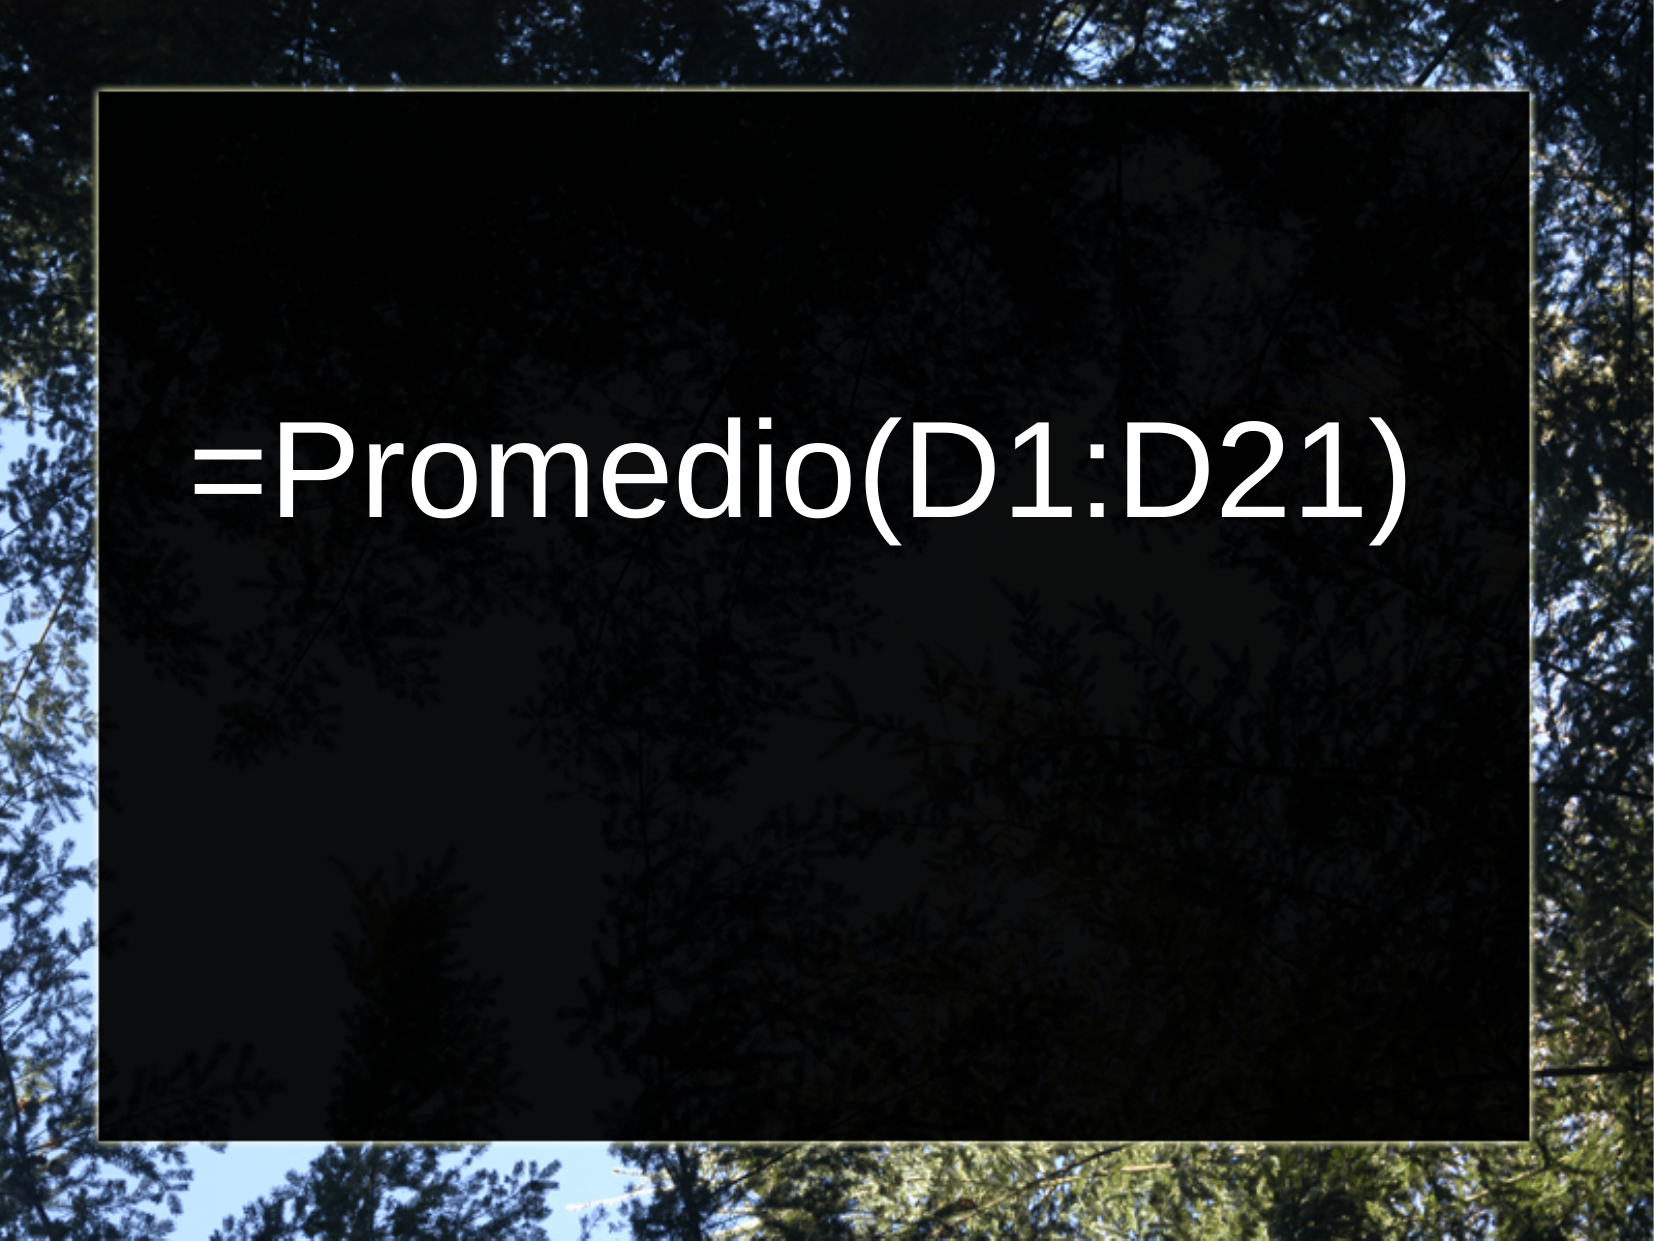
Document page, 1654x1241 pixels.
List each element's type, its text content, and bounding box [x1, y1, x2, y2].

list =Promedio(D1:D21) [118, 392, 1489, 702]
picture [0, 0, 1654, 1241]
